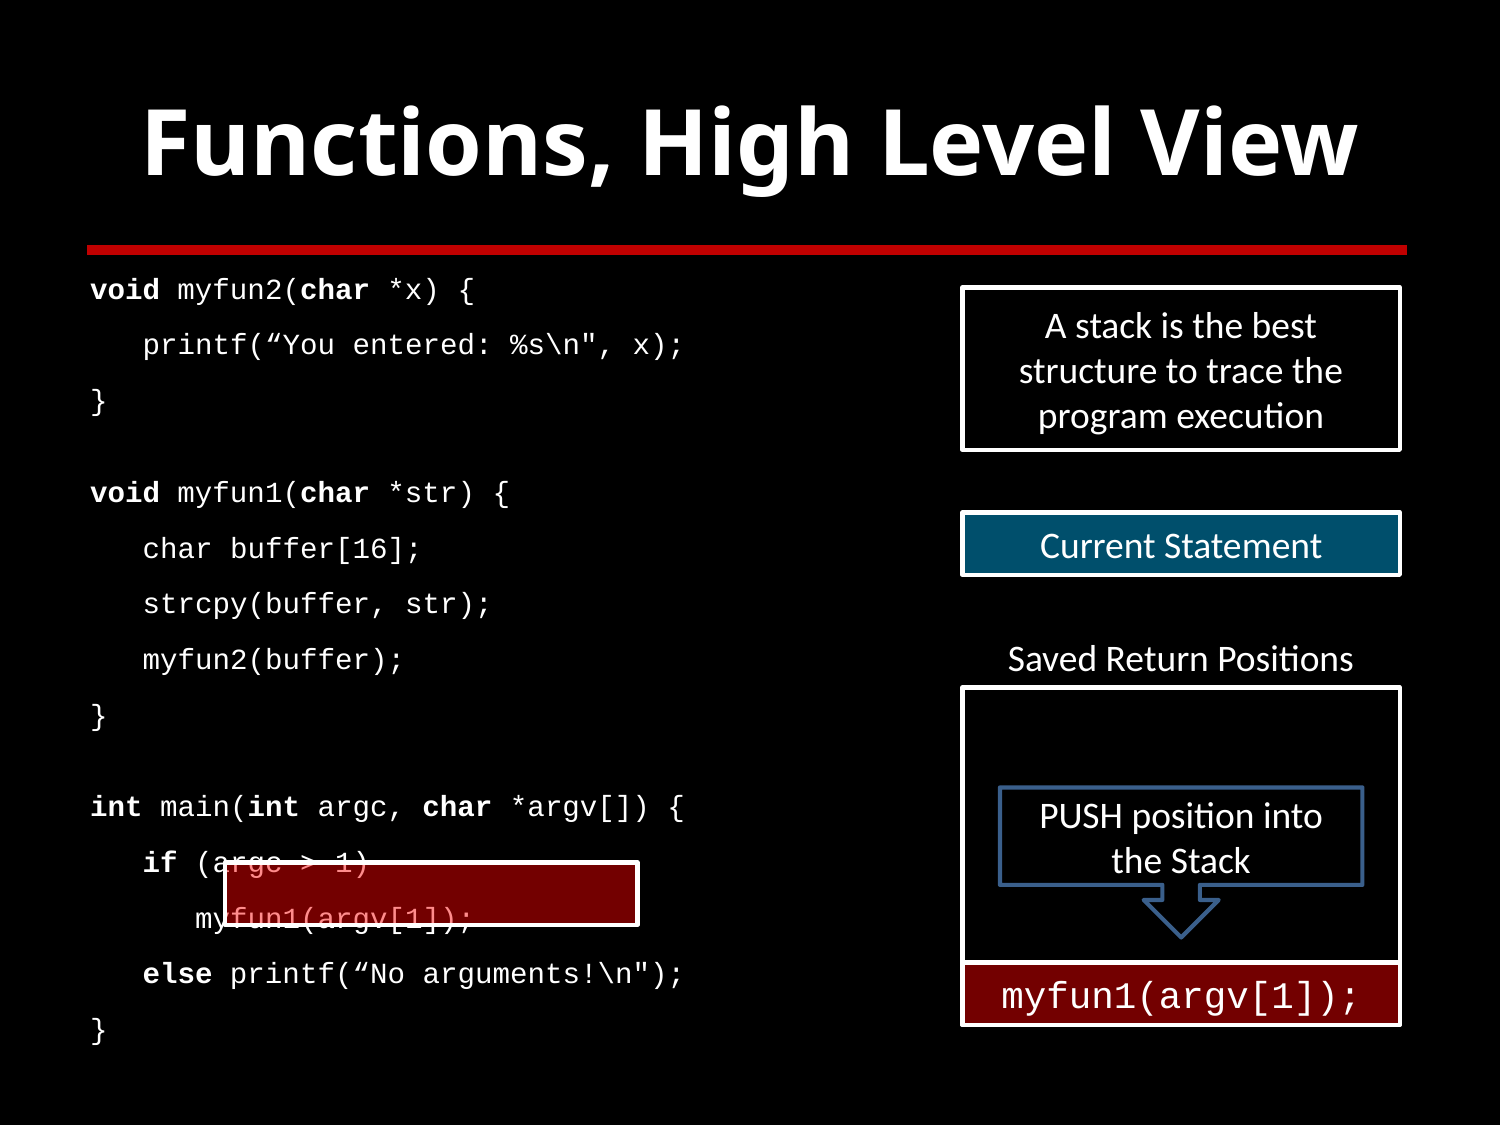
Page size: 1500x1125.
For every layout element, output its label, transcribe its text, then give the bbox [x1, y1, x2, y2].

text_box myfun1(argv[1]); [962, 962, 1400, 1025]
text_box [962, 688, 1400, 962]
text_box Saved Return Positions [962, 624, 1400, 688]
text_box A stack is the best structure to trace the program execution [962, 287, 1400, 450]
text_box Current Statement [962, 512, 1400, 575]
list void myfun2(char *x) { printf(“You entered: %s\n", x); } void myfun1(char *str) { char buffer[16]; strcpy(buffer, str); myfun2(buffer); } int main(int argc, char *argv[]) { if (argc > 1) myfun1(argv[1]); else printf(“No arguments!\n"); } [75, 262, 1425, 1063]
text_box [225, 862, 638, 925]
text_box PUSH position into the Stack [999, 787, 1363, 938]
title Functions, High Level View [75, 45, 1425, 233]
